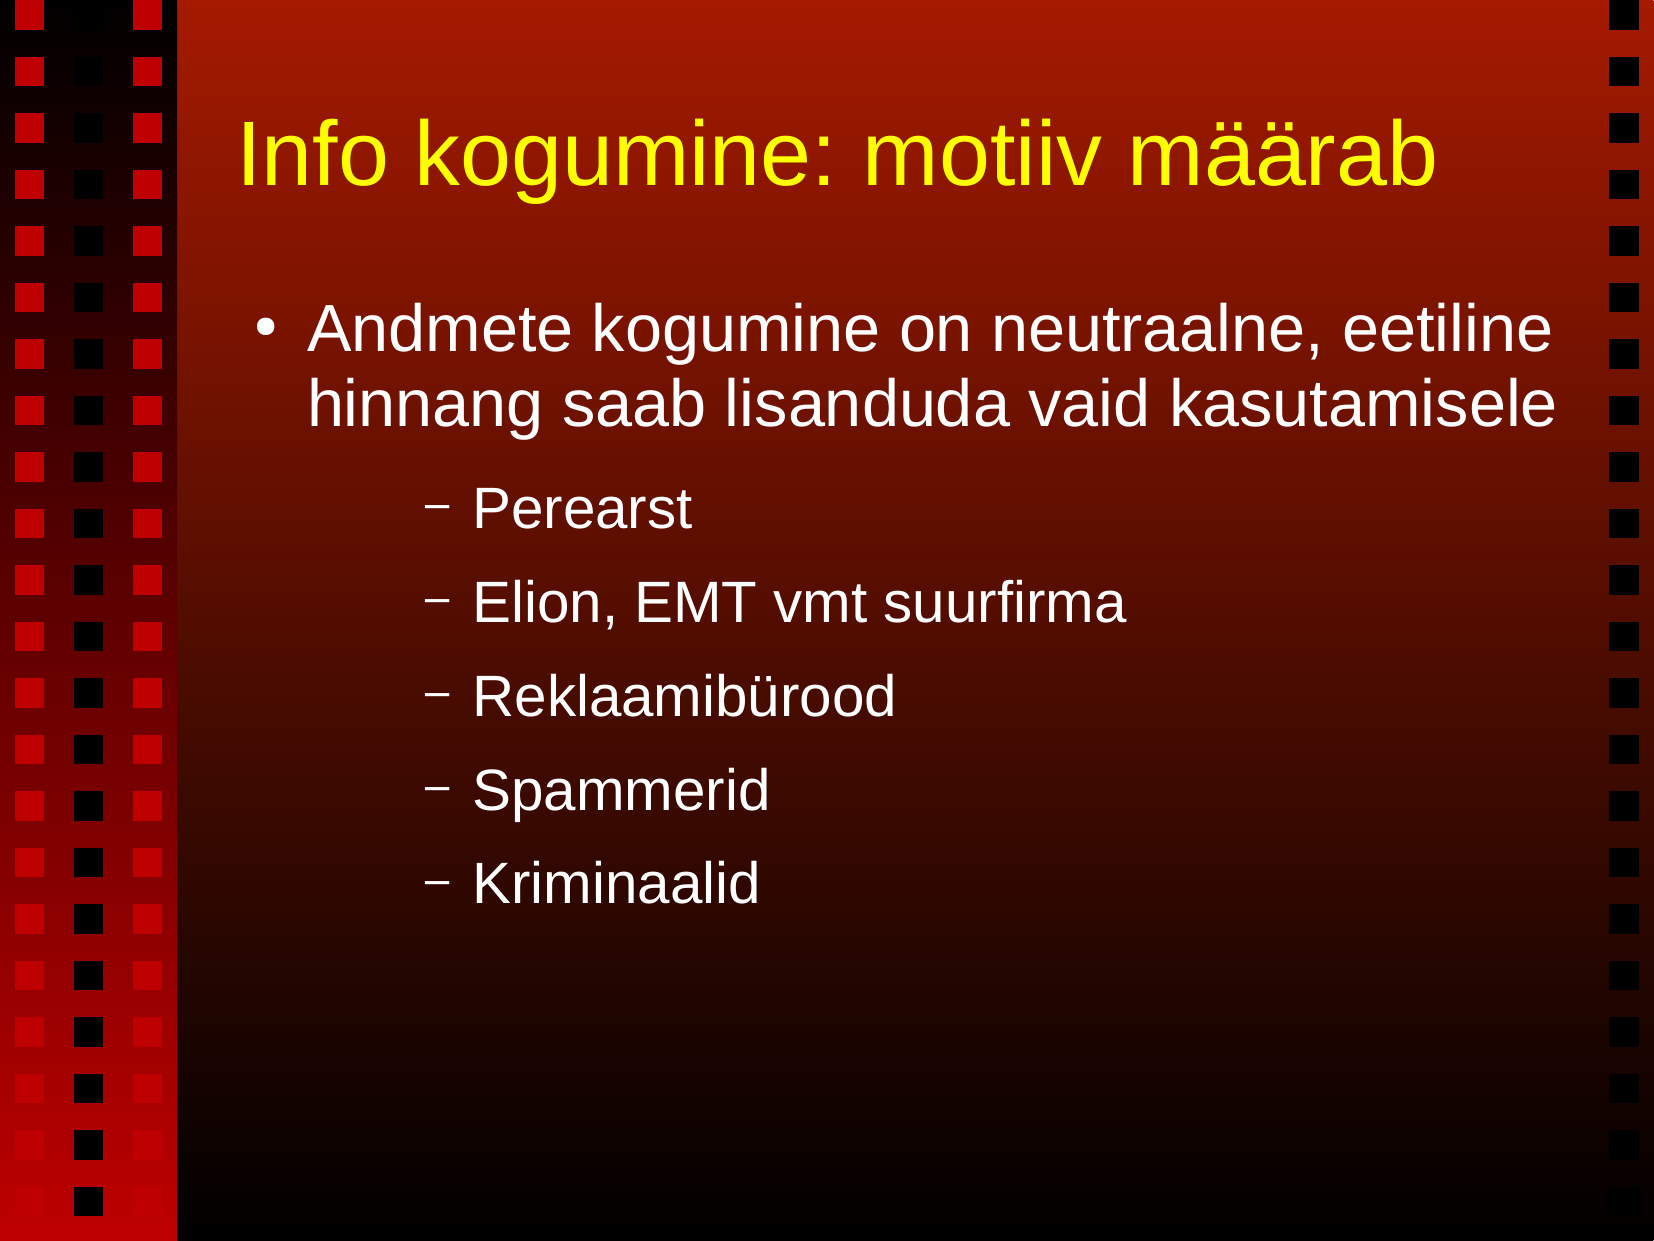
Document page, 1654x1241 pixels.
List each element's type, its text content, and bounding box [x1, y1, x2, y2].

list Andmete kogumine on neutraalne, eetiline hinnang saab lisanduda vaid kasutamisele Perearst Elion, EMT vmt suurfirma Reklaamibürood Spammerid Kriminaalid [236, 290, 1571, 1109]
title Info kogumine: motiiv määrab [236, 49, 1571, 257]
